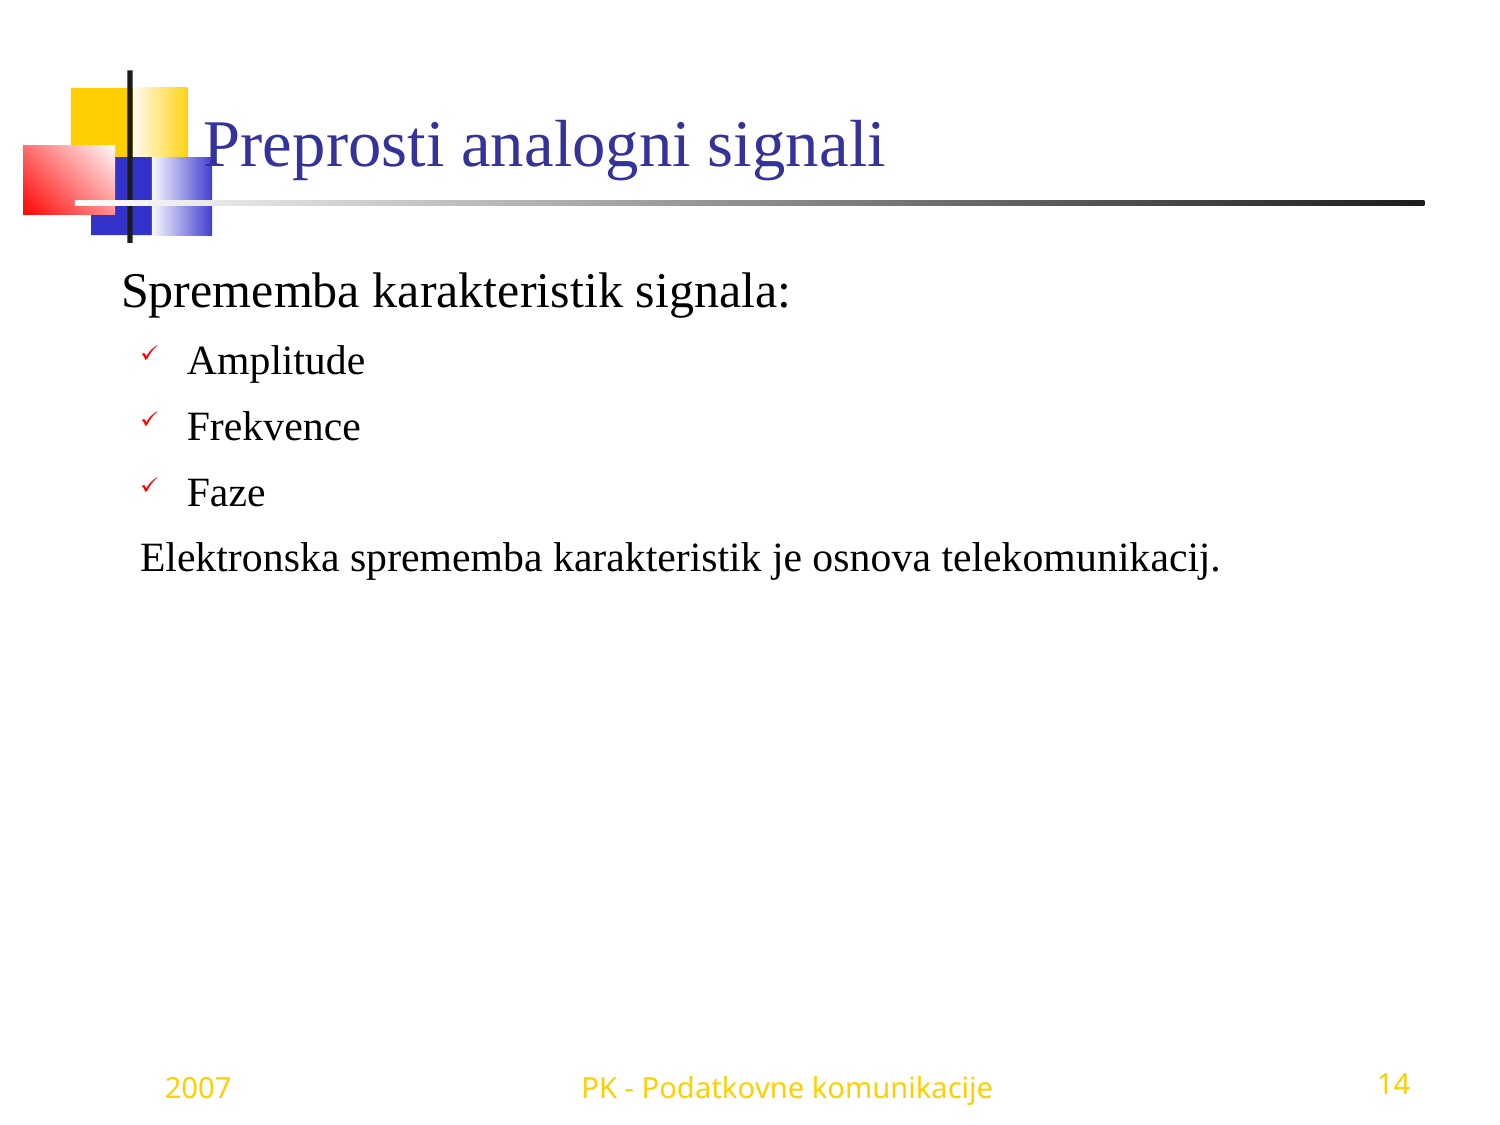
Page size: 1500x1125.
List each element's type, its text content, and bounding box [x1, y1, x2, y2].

text_box 2007 [150, 1037, 463, 1113]
list Sprememba karakteristik signala: Amplitude Frekvence Faze Elektronska sprememba karakteristik je osnova telekomunikacij. [50, 249, 1469, 1007]
title Preprosti analogni signali [188, 92, 1468, 188]
text_box <number> [1112, 1037, 1426, 1113]
text_box PK - Podatkovne komunikacije [549, 1037, 1026, 1113]
